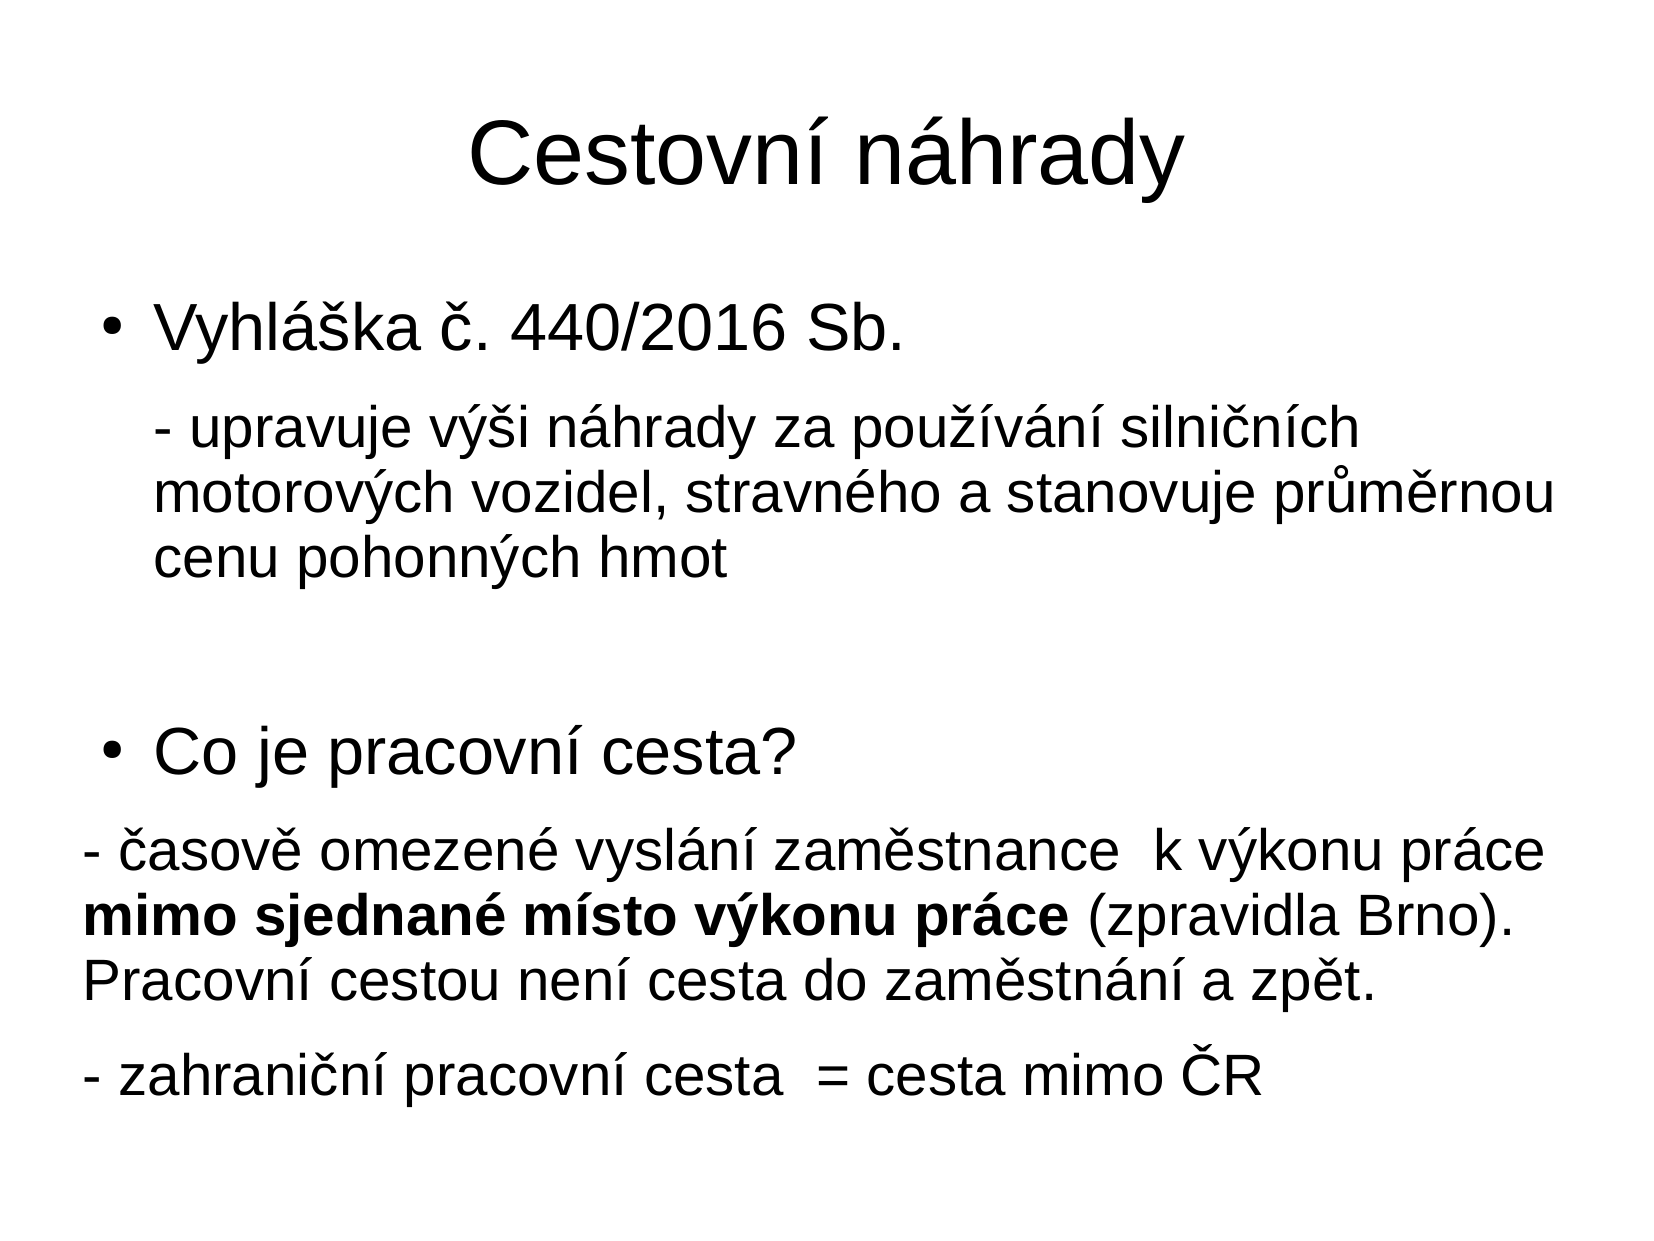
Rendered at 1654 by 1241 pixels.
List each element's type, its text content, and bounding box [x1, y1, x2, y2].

list Vyhláška č. 440/2016 Sb. - upravuje výši náhrady za používání silničních motorových vozidel, stravného a stanovuje průměrnou cenu pohonných hmot Co je pracovní cesta? - časově omezené vyslání zaměstnance k výkonu práce mimo sjednané místo výkonu práce (zpravidla Brno). Pracovní cestou není cesta do zaměstnání a zpět. - zahraniční pracovní cesta = cesta mimo ČR [82, 290, 1571, 1146]
title Cestovní náhrady [82, 49, 1571, 257]
